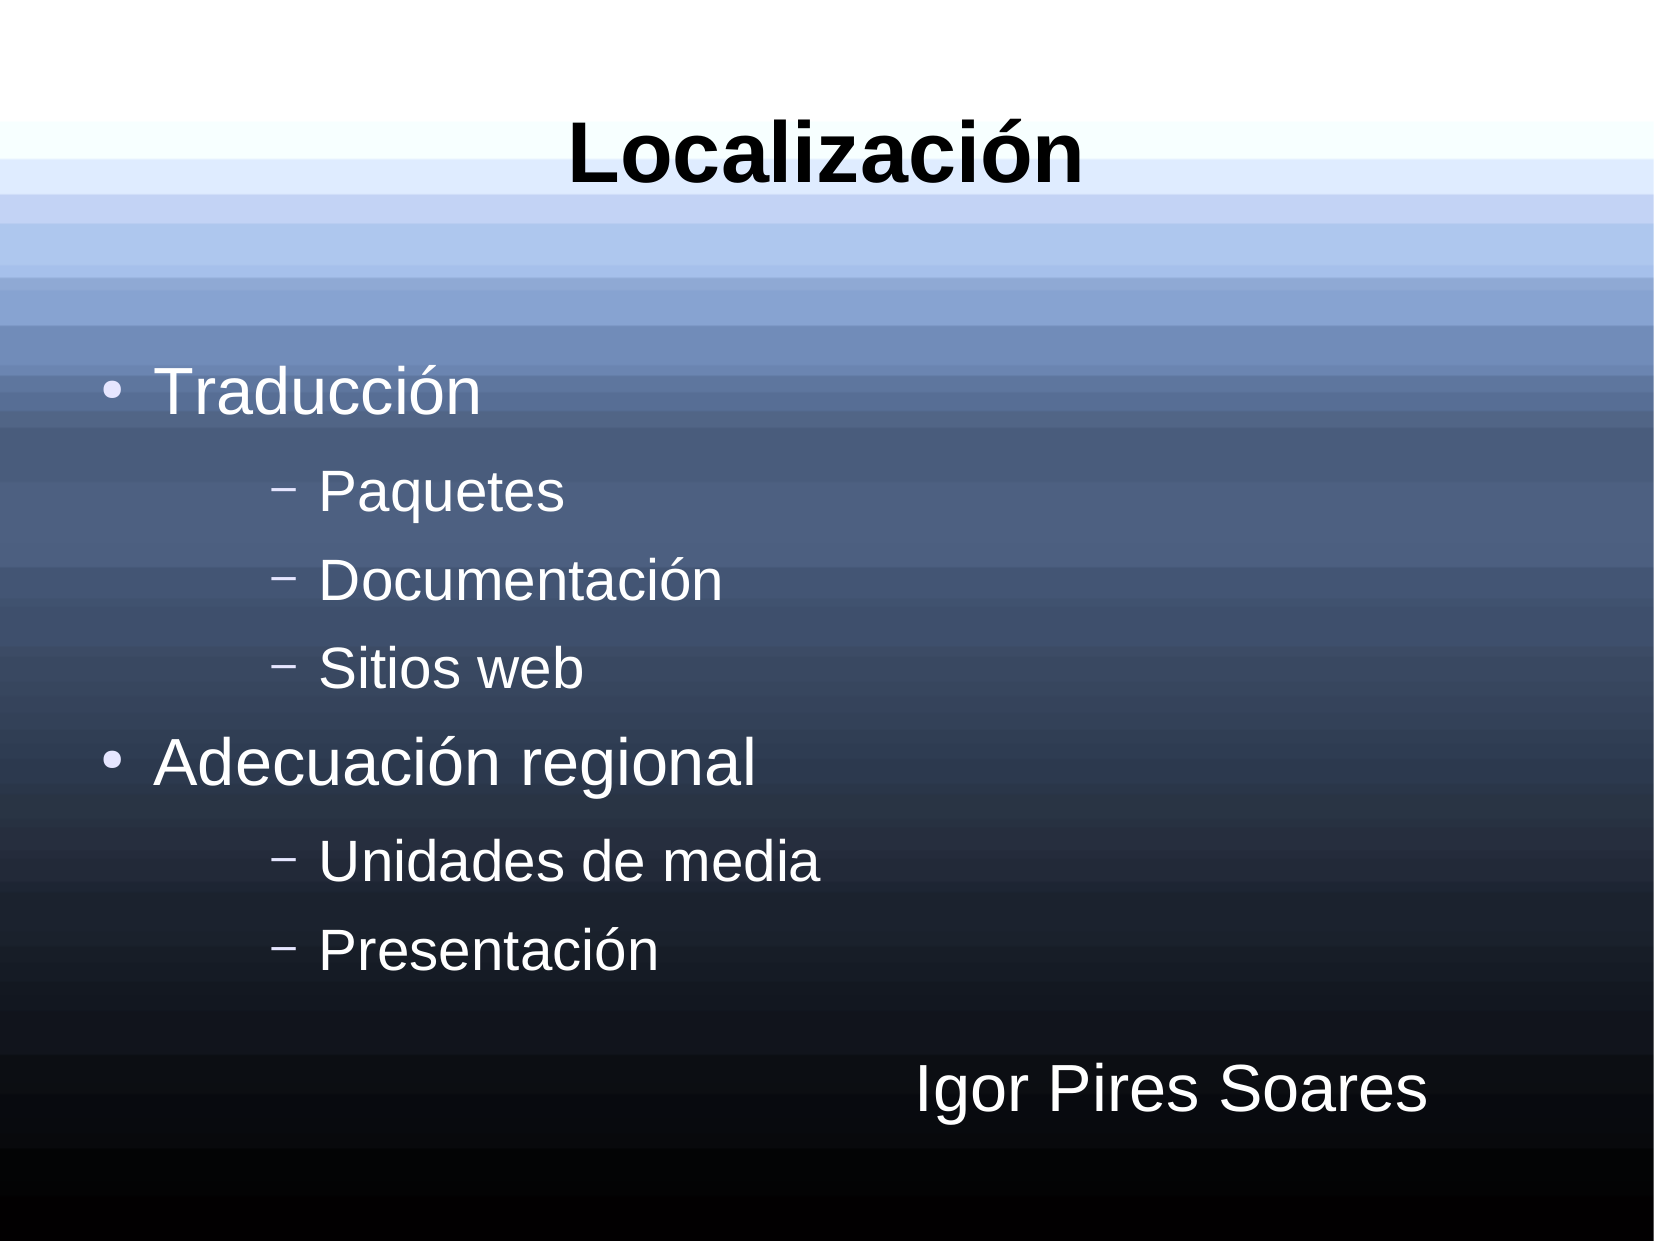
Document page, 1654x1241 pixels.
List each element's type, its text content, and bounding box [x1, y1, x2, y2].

list Traducción Paquetes Documentación Sitios web Adecuación regional Unidades de media Presentación [82, 354, 1571, 1173]
text_box Igor Pires Soares [900, 1043, 1613, 1133]
title Localización [82, 49, 1571, 257]
picture [0, 0, 1654, 1241]
